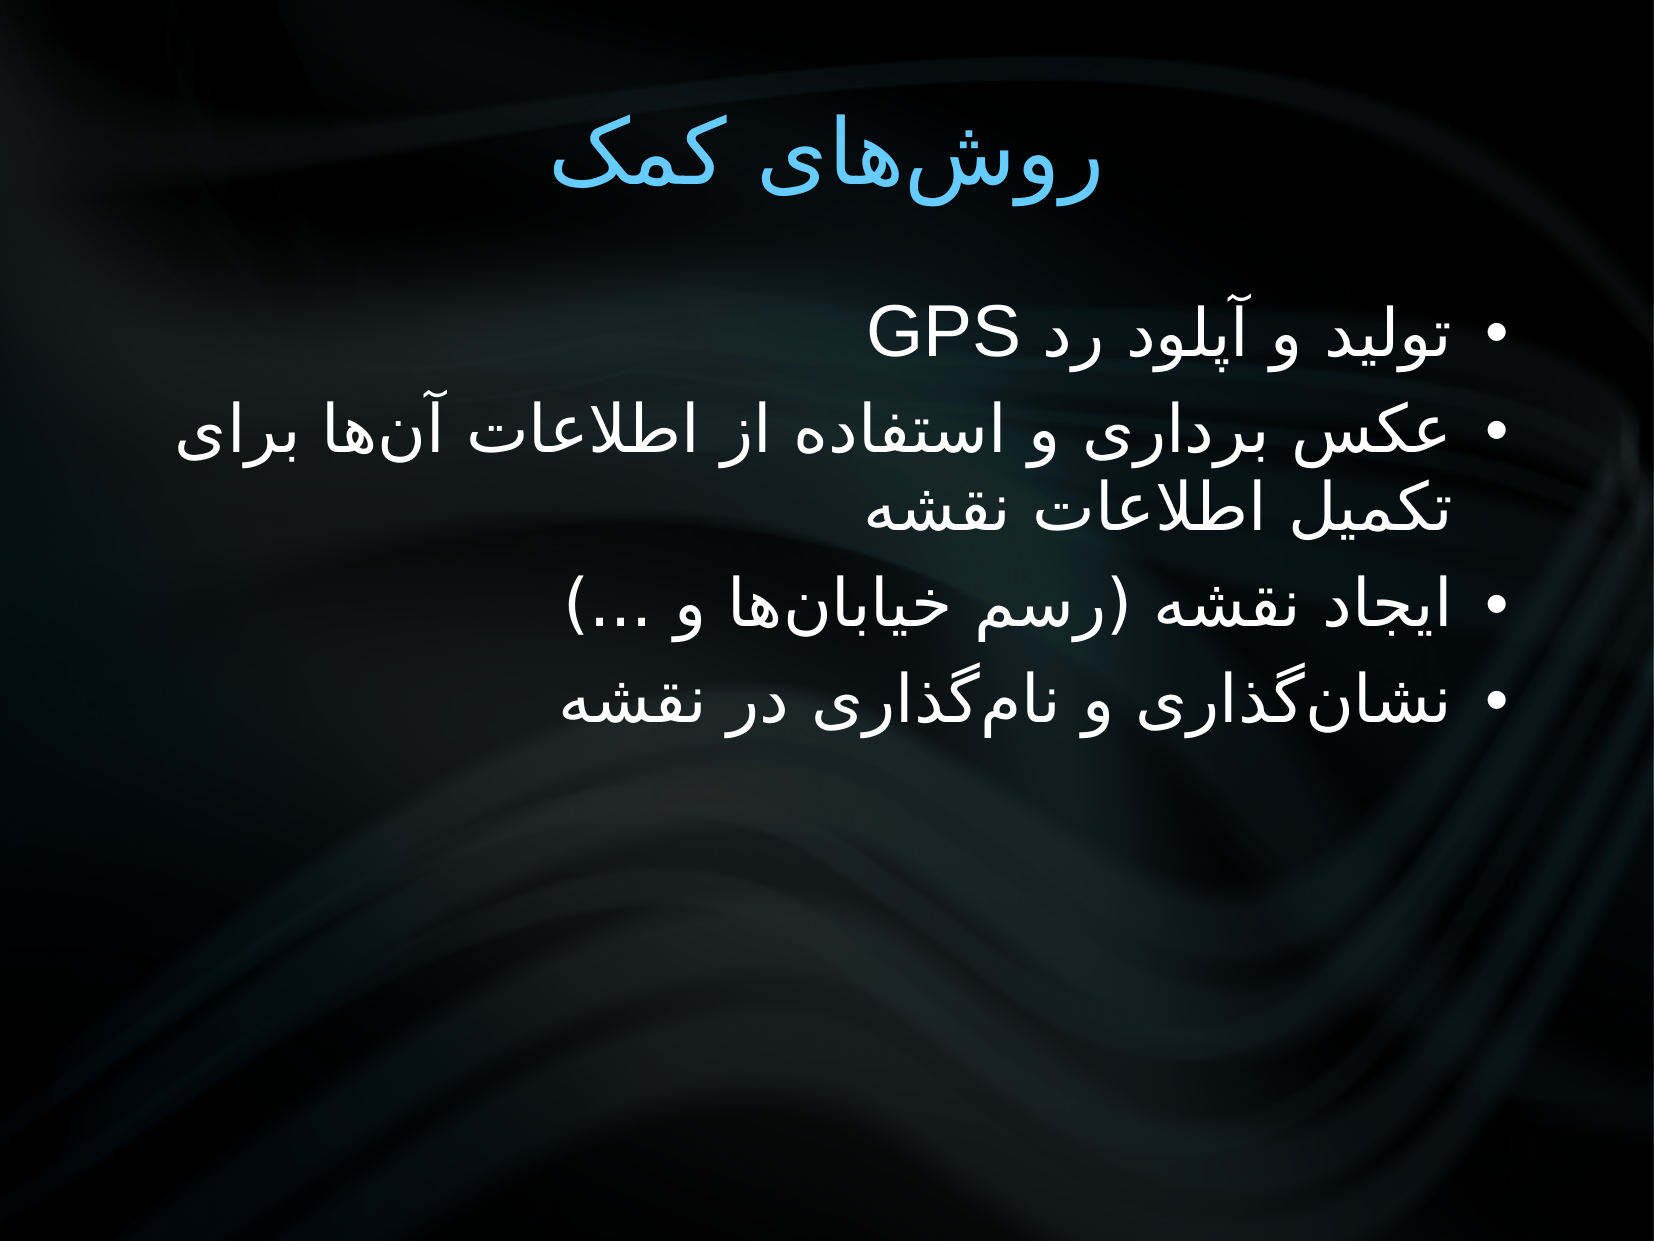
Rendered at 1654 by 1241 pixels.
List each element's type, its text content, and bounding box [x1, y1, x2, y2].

title روش‌های کمک [82, 49, 1571, 257]
list تولید و آپلود رد GPS عکس برداری و استفاده از اطلاعات آن‌ها برای تکمیل اطلاعات نقشه ایجاد نقشه (رسم خیابان‌ها و ...) نشان‌گذاری و نام‌گذاری در نقشه [82, 290, 1571, 1010]
